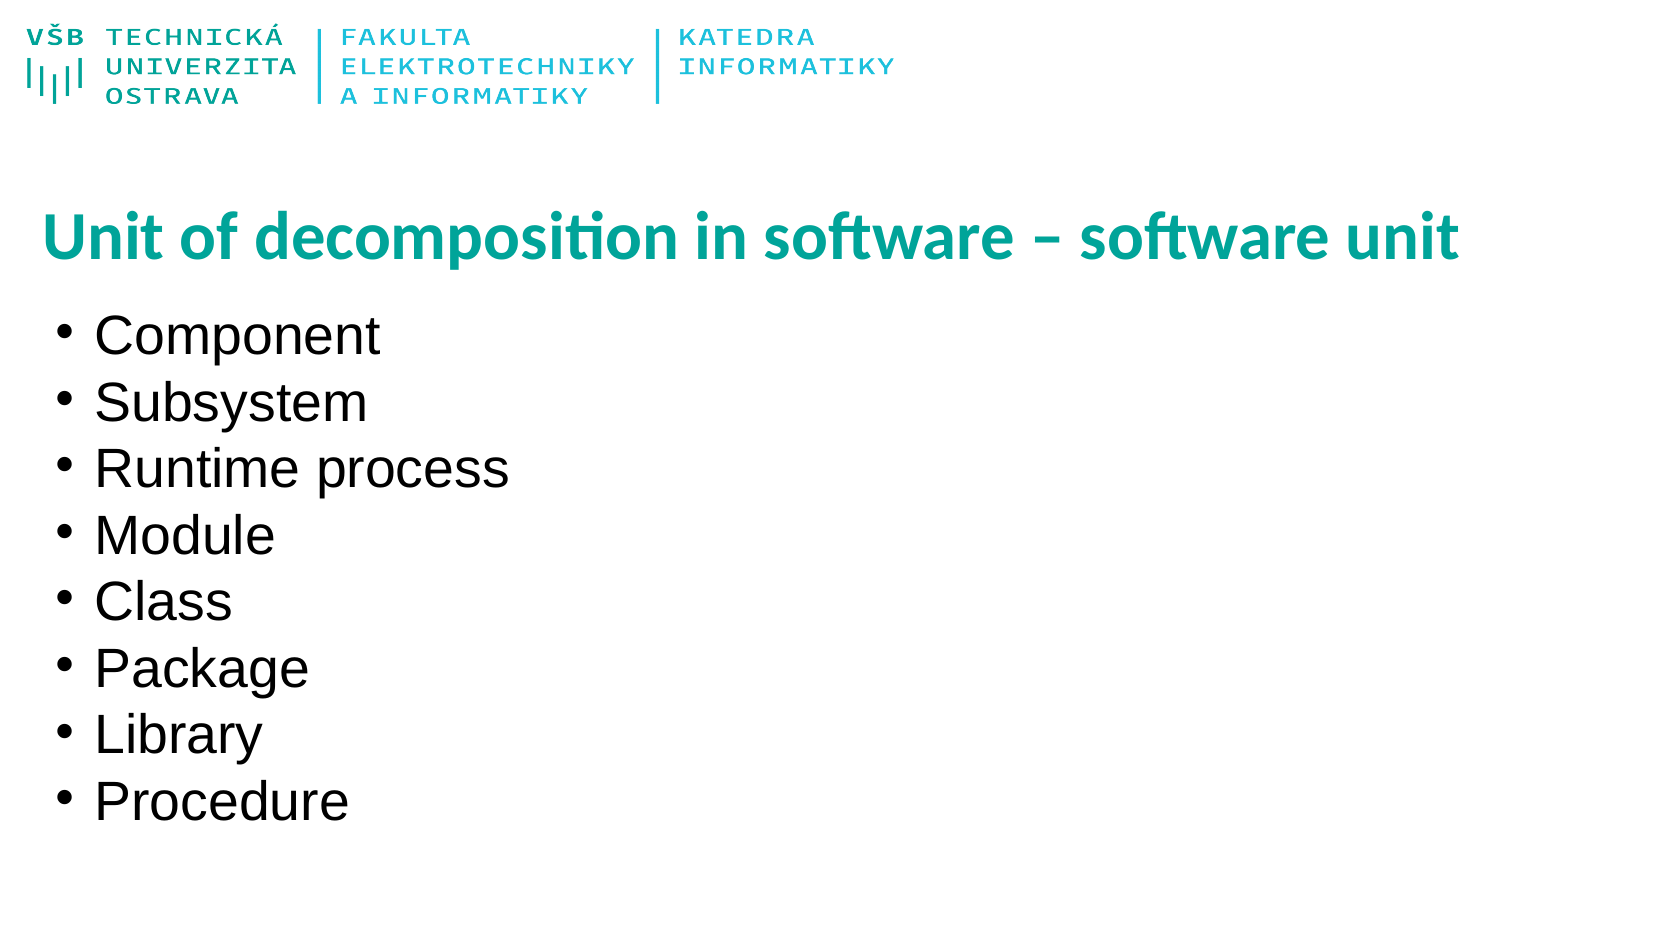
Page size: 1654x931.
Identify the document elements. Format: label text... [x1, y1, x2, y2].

picture [26, 23, 894, 104]
title Unit of decomposition in software – software unit [27, 142, 1628, 282]
list Component Subsystem Runtime process Module Class Package Library Procedure [27, 302, 1628, 842]
